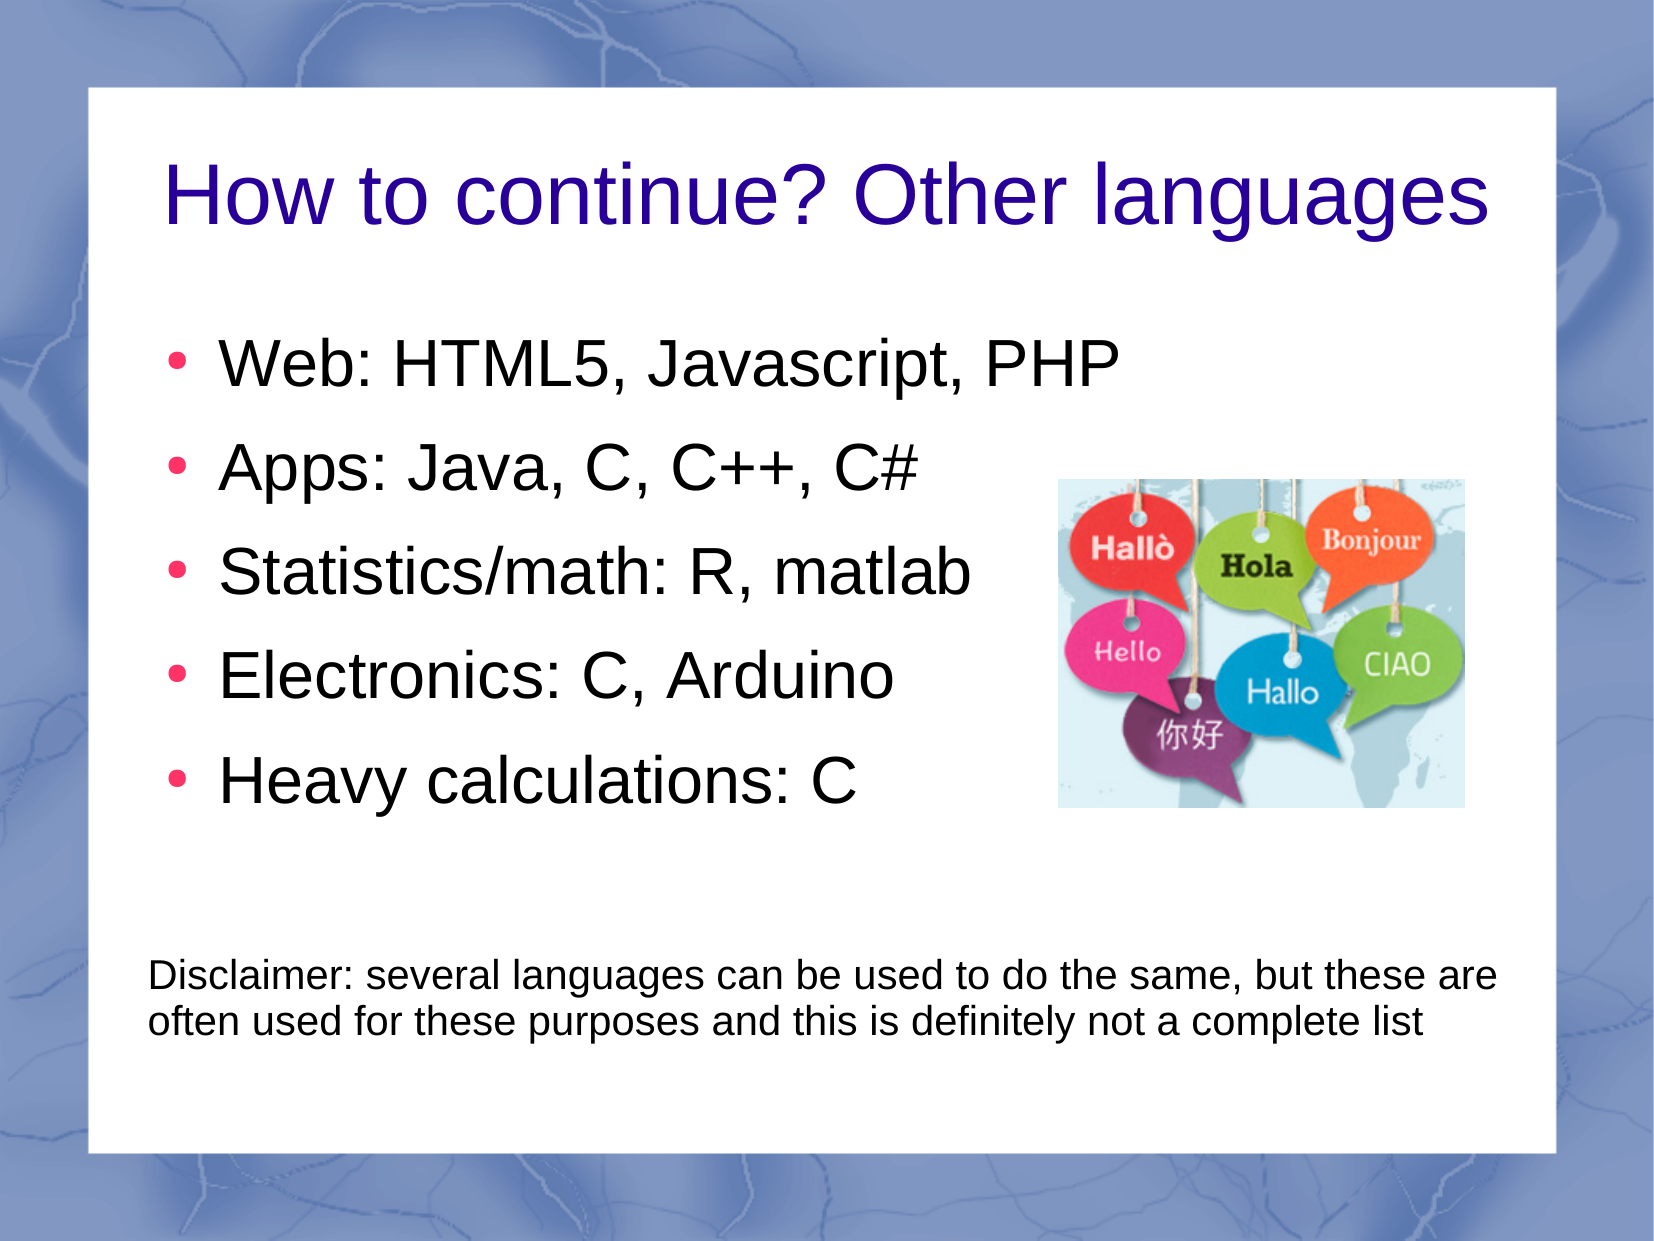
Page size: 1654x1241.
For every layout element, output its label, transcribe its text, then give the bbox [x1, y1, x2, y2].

picture [0, 0, 1654, 1241]
title How to continue? Other languages [118, 90, 1536, 298]
list Web: HTML5, Javascript, PHP Apps: Java, C, C++, C# Statistics/math: R, matlab Electronics: C, Arduino Heavy calculations: C Disclaimer: several languages can be used to do the same, but these are often used for these purposes and this is definitely not a complete list [147, 325, 1506, 1045]
